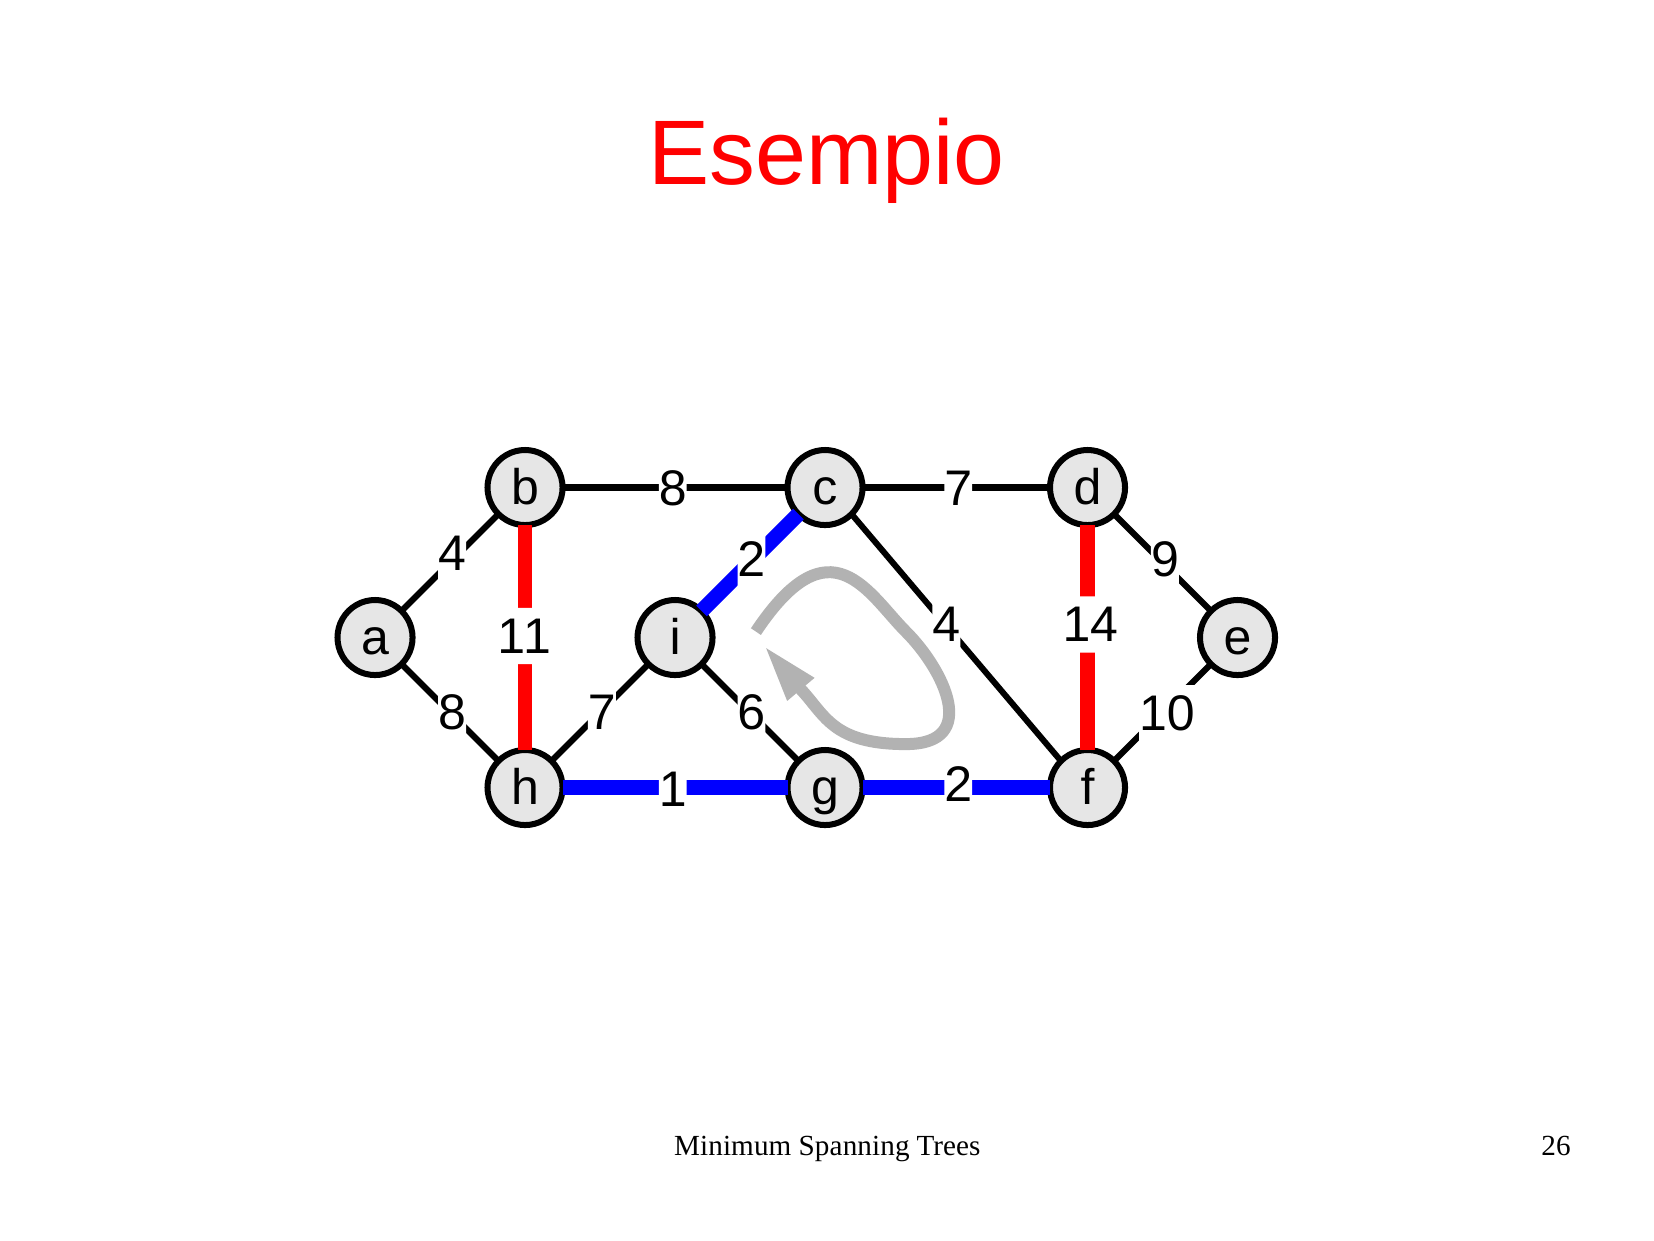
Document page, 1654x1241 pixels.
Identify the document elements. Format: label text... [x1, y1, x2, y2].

text_box f [1050, 750, 1126, 826]
text_box 8 [438, 684, 467, 741]
title Esempio [82, 49, 1571, 257]
text_box 2 [737, 531, 766, 588]
text_box 9 [1150, 531, 1179, 588]
text_box 6 [737, 684, 766, 742]
text_box 4 [438, 525, 467, 582]
text_box 2 [944, 756, 973, 813]
text_box a [337, 600, 413, 676]
text_box 11 [497, 607, 557, 665]
text_box 8 [658, 460, 687, 517]
text_box 7 [944, 460, 973, 517]
text_box c [787, 450, 863, 526]
text_box 1 [658, 761, 687, 818]
text_box h [487, 750, 563, 826]
text_box 10 [1139, 685, 1195, 742]
text_box e [1200, 600, 1276, 676]
text_box 7 [587, 684, 616, 742]
text_box 4 [932, 596, 961, 653]
text_box g [788, 750, 863, 826]
text_box d [1050, 450, 1126, 525]
text_box b [487, 450, 563, 525]
text_box 14 [1062, 596, 1119, 653]
text_box i [637, 600, 713, 676]
